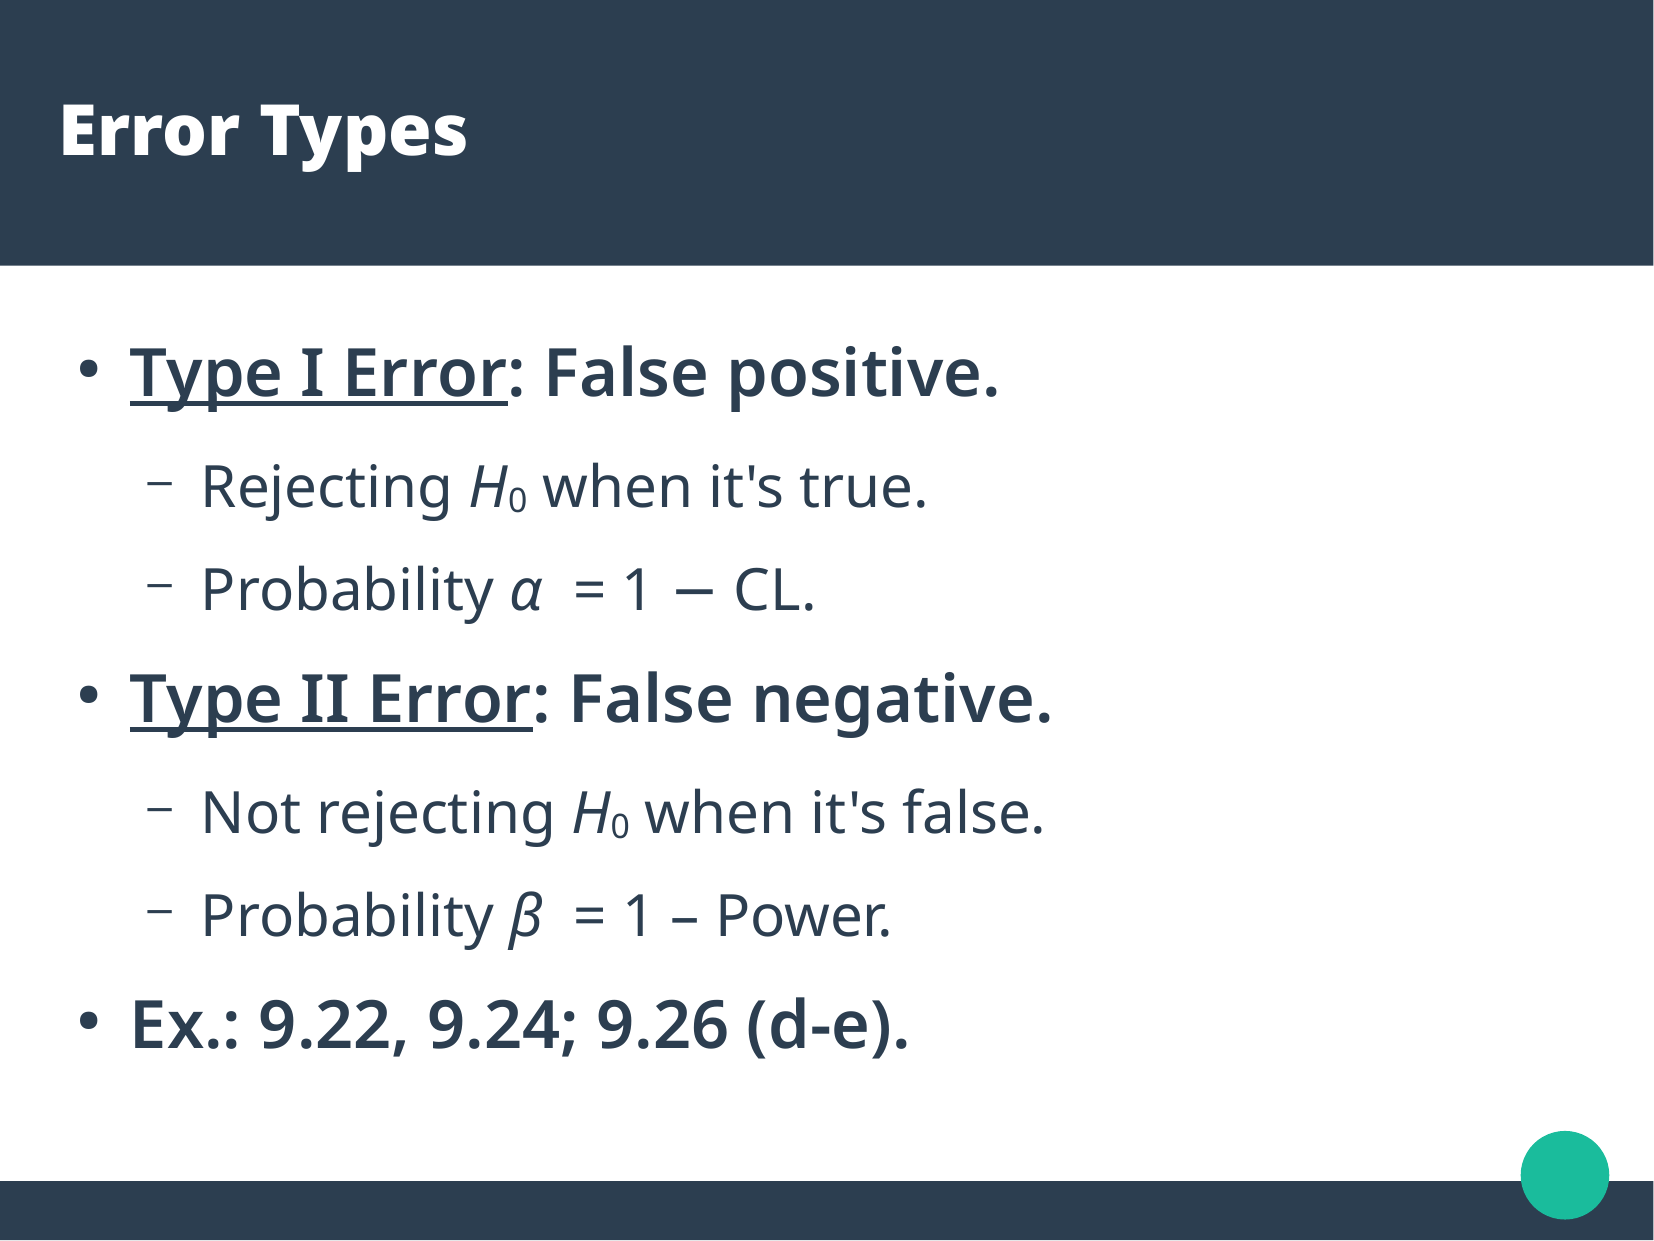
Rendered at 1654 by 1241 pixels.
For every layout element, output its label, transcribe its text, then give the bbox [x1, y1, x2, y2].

list Type I Error: False positive. Rejecting H0 when it's true. Probability α = 1 − CL. Type II Error: False negative. Not rejecting H0 when it's false. Probability β = 1 – Power. Ex.: 9.22, 9.24; 9.26 (d-e). [59, 324, 1595, 1152]
title Error Types [59, 49, 1595, 207]
